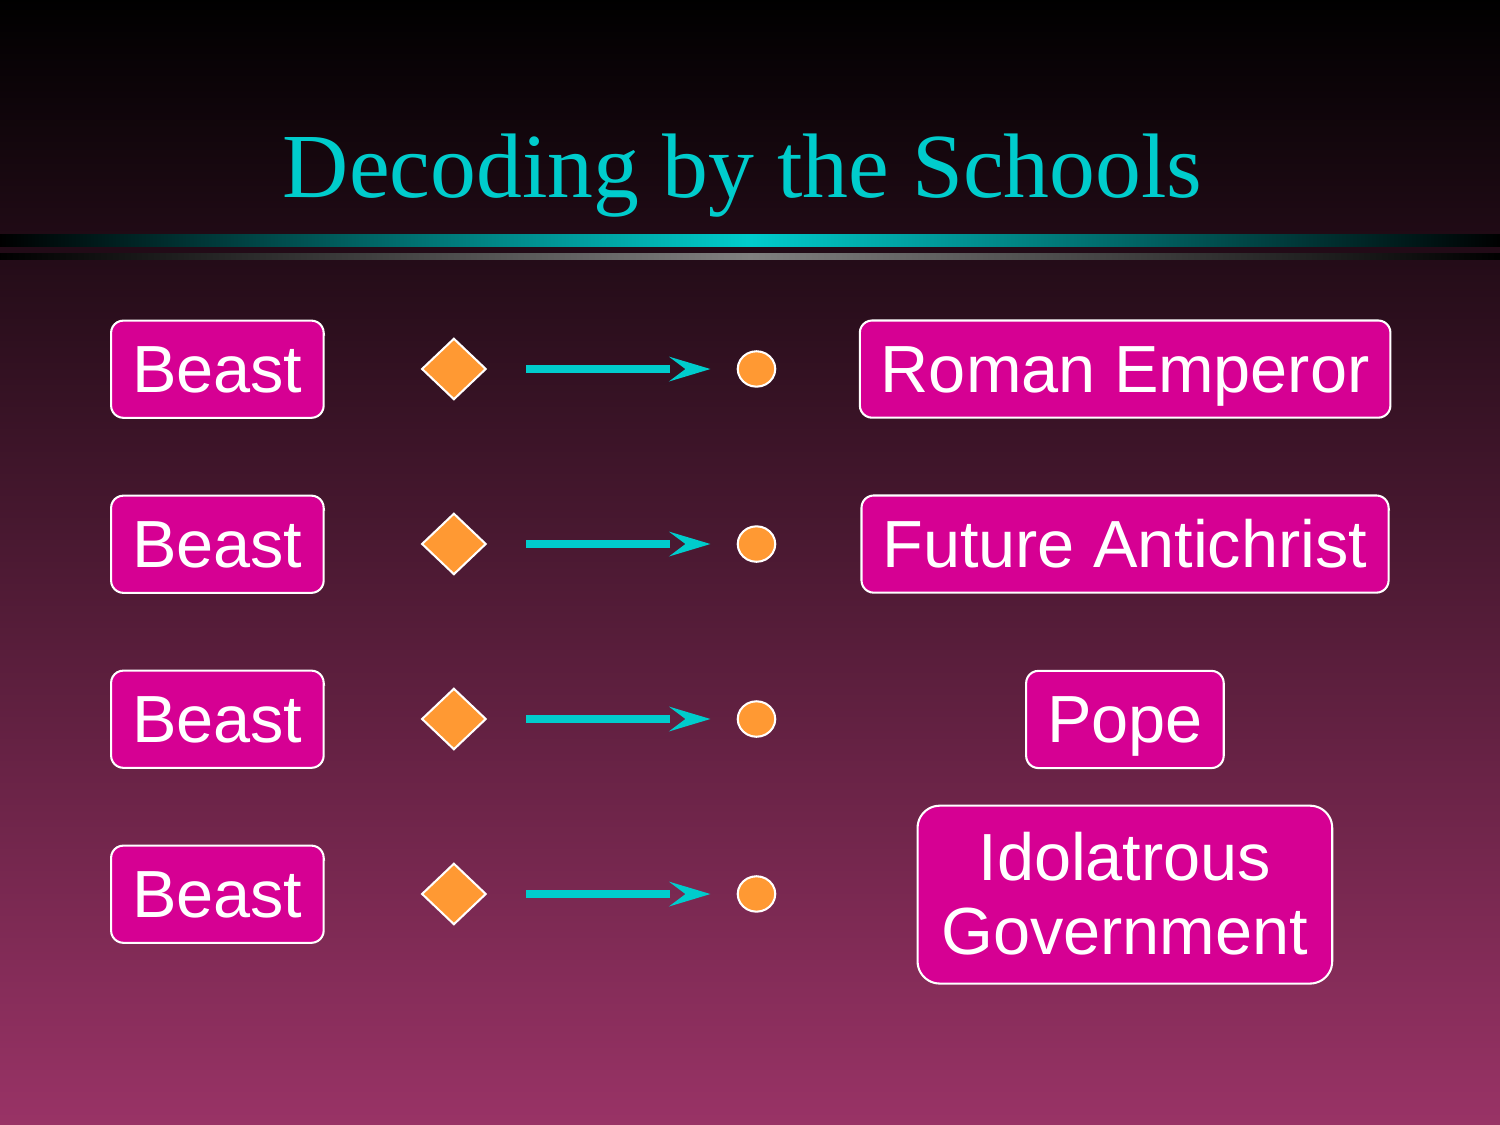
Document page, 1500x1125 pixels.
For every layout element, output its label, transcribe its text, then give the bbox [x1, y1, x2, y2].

title Decoding by the Schools [99, 37, 1388, 225]
text_box Idolatrous Government [917, 805, 1333, 984]
text_box [737, 701, 776, 737]
text_box [422, 688, 486, 750]
text_box Beast [111, 670, 324, 768]
text_box Beast [111, 320, 324, 418]
text_box [737, 876, 776, 912]
text_box Beast [111, 845, 324, 943]
text_box Beast [111, 495, 324, 593]
text_box [737, 526, 776, 562]
text_box Future Antichrist [861, 495, 1389, 593]
text_box Roman Emperor [859, 320, 1391, 418]
text_box Pope [1026, 670, 1224, 769]
text_box [422, 513, 486, 575]
text_box [422, 338, 486, 400]
text_box [422, 863, 486, 925]
text_box [737, 351, 776, 387]
